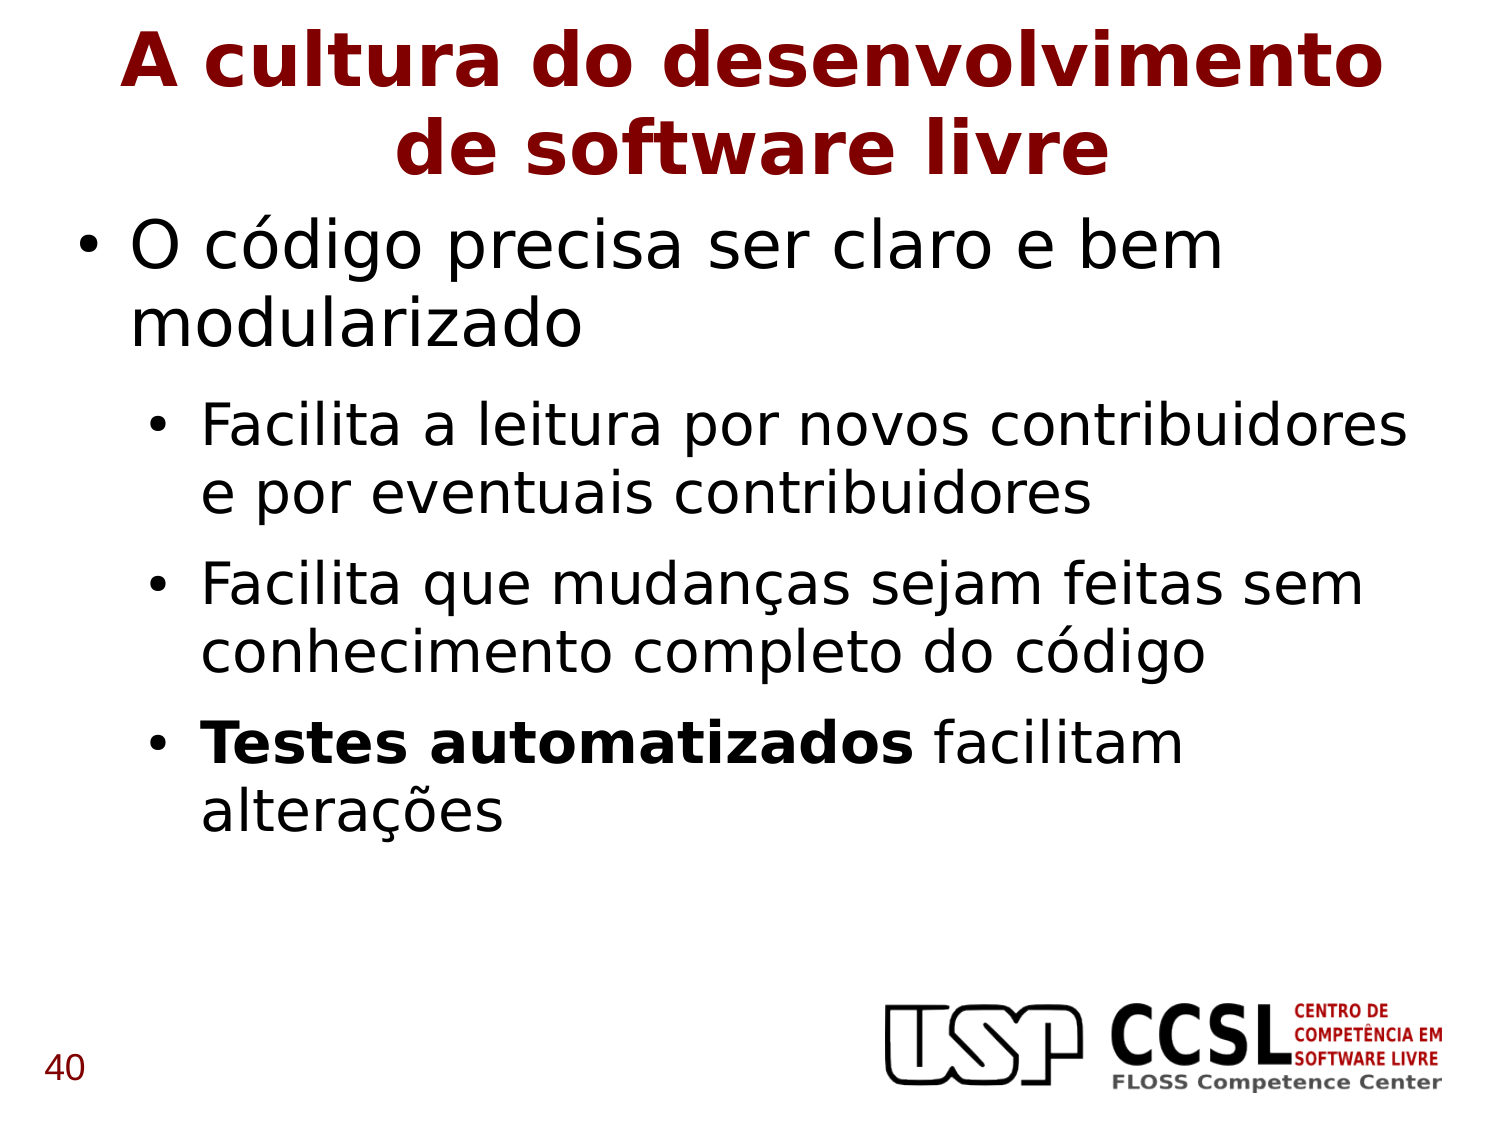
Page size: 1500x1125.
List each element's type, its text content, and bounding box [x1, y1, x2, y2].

picture [885, 1003, 1442, 1093]
list O código precisa ser claro e bem modularizado Facilita a leitura por novos contribuidores e por eventuais contribuidores Facilita que mudanças sejam feitas sem conhecimento completo do código Testes automatizados facilitam alterações [59, 206, 1447, 950]
title A cultura do desenvolvimento de software livre [59, 17, 1447, 192]
